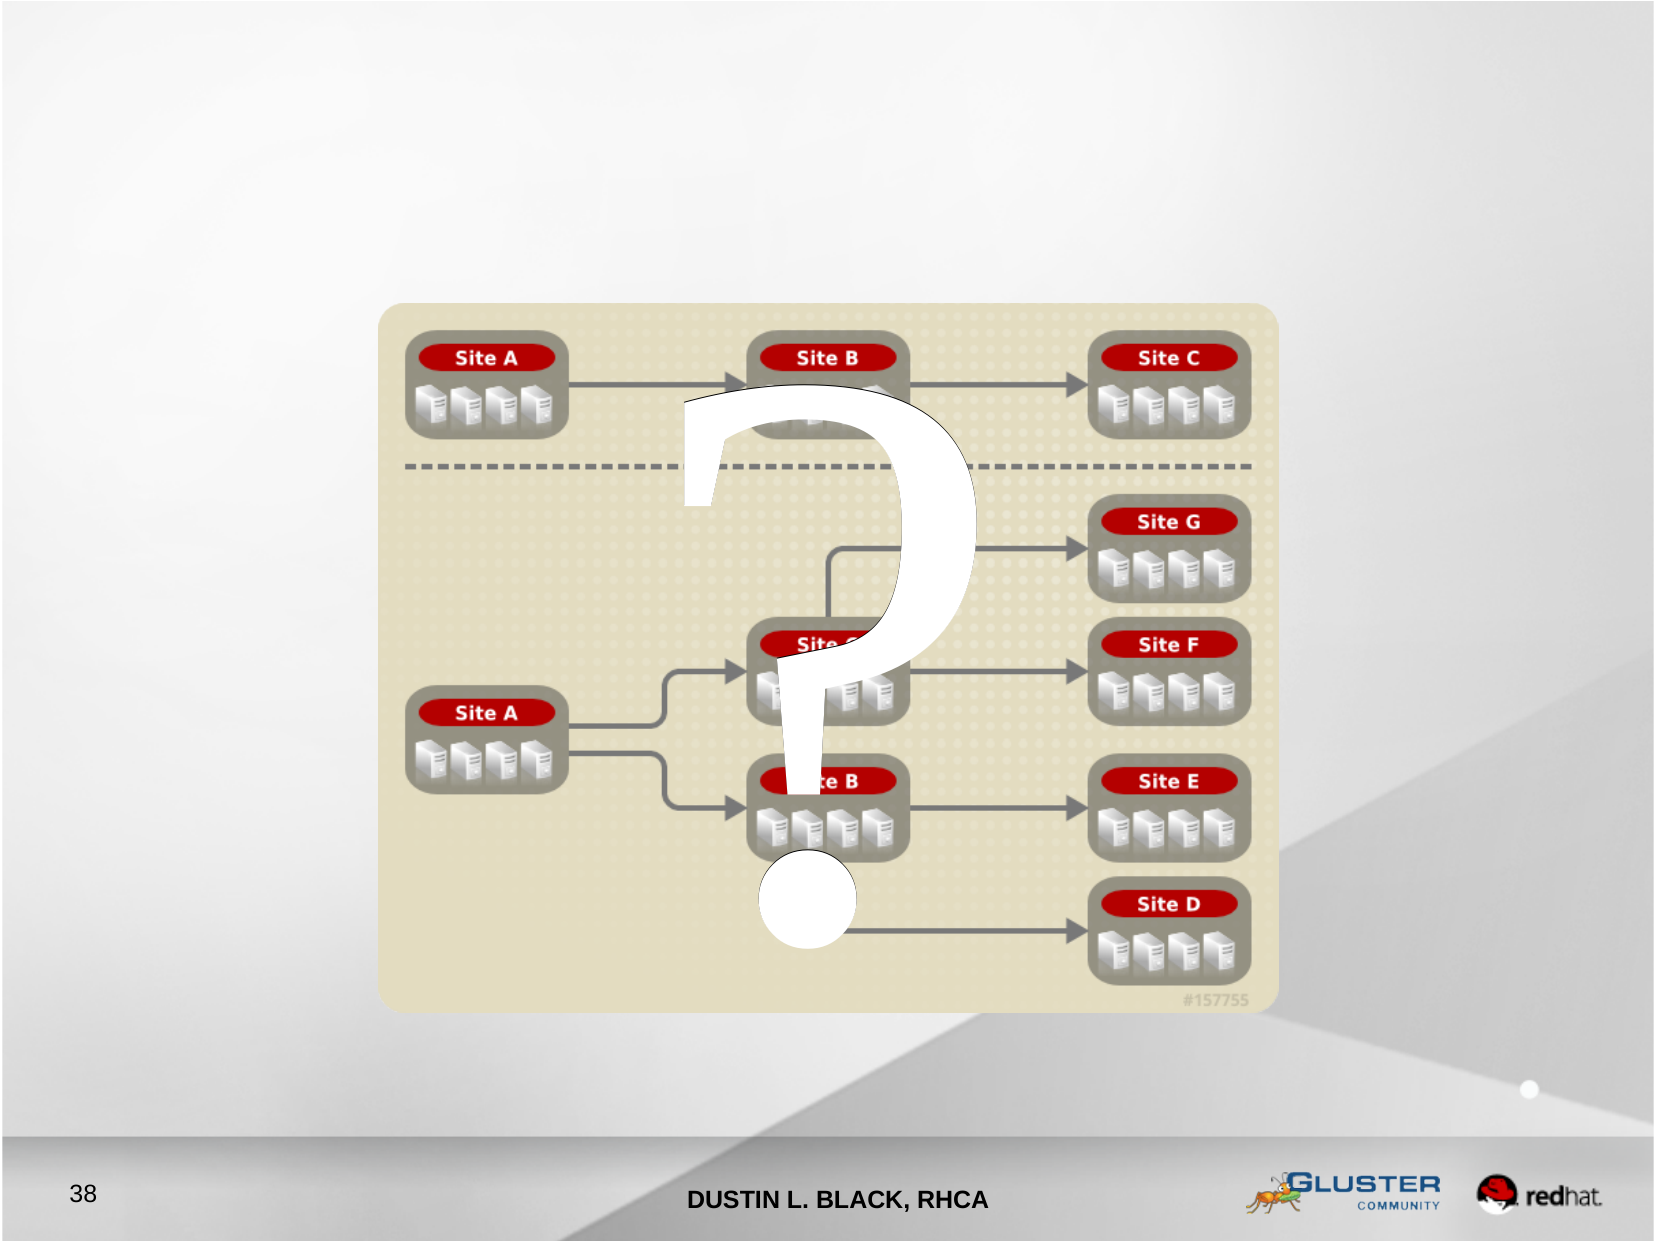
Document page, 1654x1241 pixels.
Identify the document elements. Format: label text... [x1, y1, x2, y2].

text_box ? [626, 187, 1027, 1125]
picture [2, 1, 1654, 1241]
